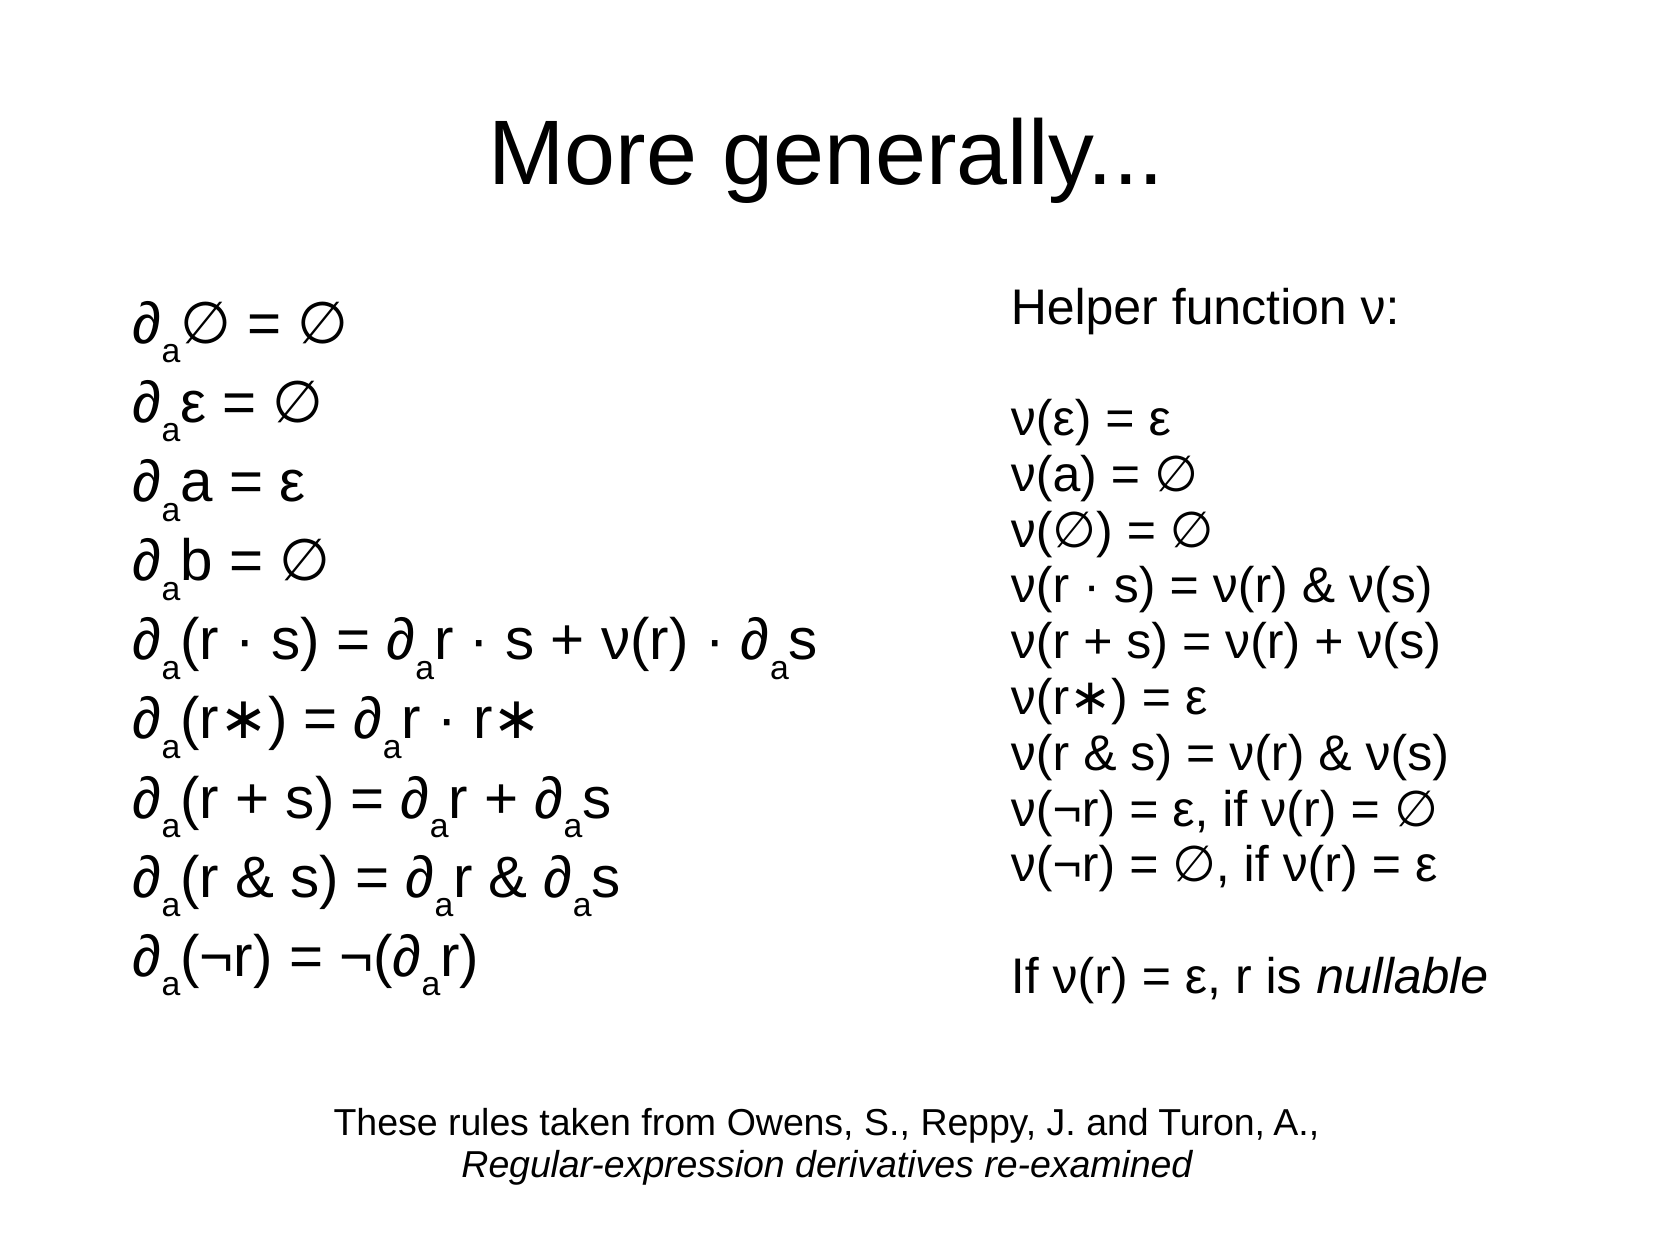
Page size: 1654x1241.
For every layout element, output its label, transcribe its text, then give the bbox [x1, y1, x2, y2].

text_box These rules taken from Owens, S., Reppy, J. and Turon, A., Regular-expression derivatives re-examined [318, 1094, 1335, 1193]
text_box ∂a∅ = ∅ ∂aε = ∅ ∂aa = ε ∂ab = ∅ ∂a(r · s) = ∂ar · s + ν(r) · ∂as ∂a(r∗) = ∂ar · r∗ ∂a(r + s) = ∂ar + ∂as ∂a(r & s) = ∂ar & ∂as ∂a(¬r) = ¬(∂ar) [118, 283, 824, 1010]
title More generally... [82, 49, 1571, 257]
text_box Helper function ν: ν(ε) = ε ν(a) = ∅ ν(∅) = ∅ ν(r · s) = ν(r) & ν(s) ν(r + s) = ν(r) + ν(s) ν(r∗) = ε ν(r & s) = ν(r) & ν(s) ν(¬r) = ε, if ν(r) = ∅ ν(¬r) = ∅, if ν(r) = ε If ν(r) = ε, r is nullable [996, 271, 1528, 1028]
